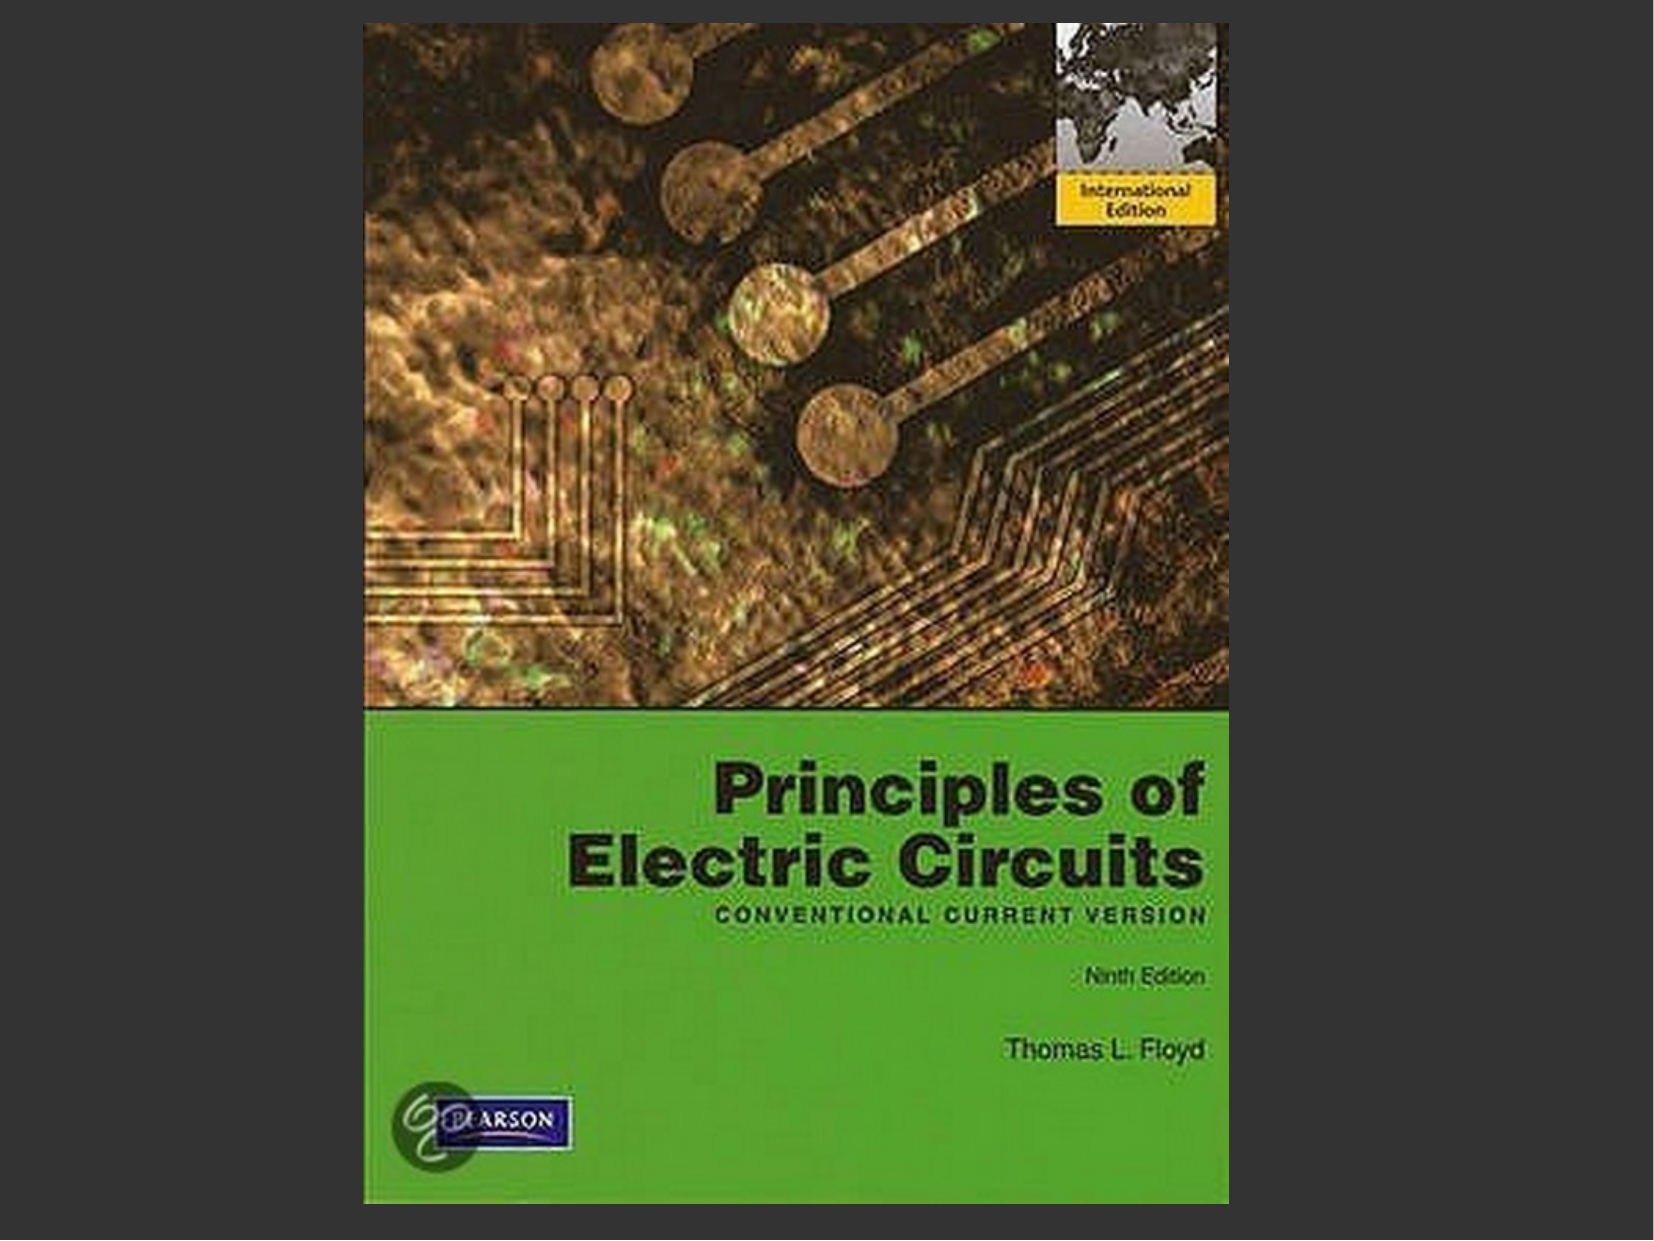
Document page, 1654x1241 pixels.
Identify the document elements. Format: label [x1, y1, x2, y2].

picture [363, 23, 1229, 1205]
